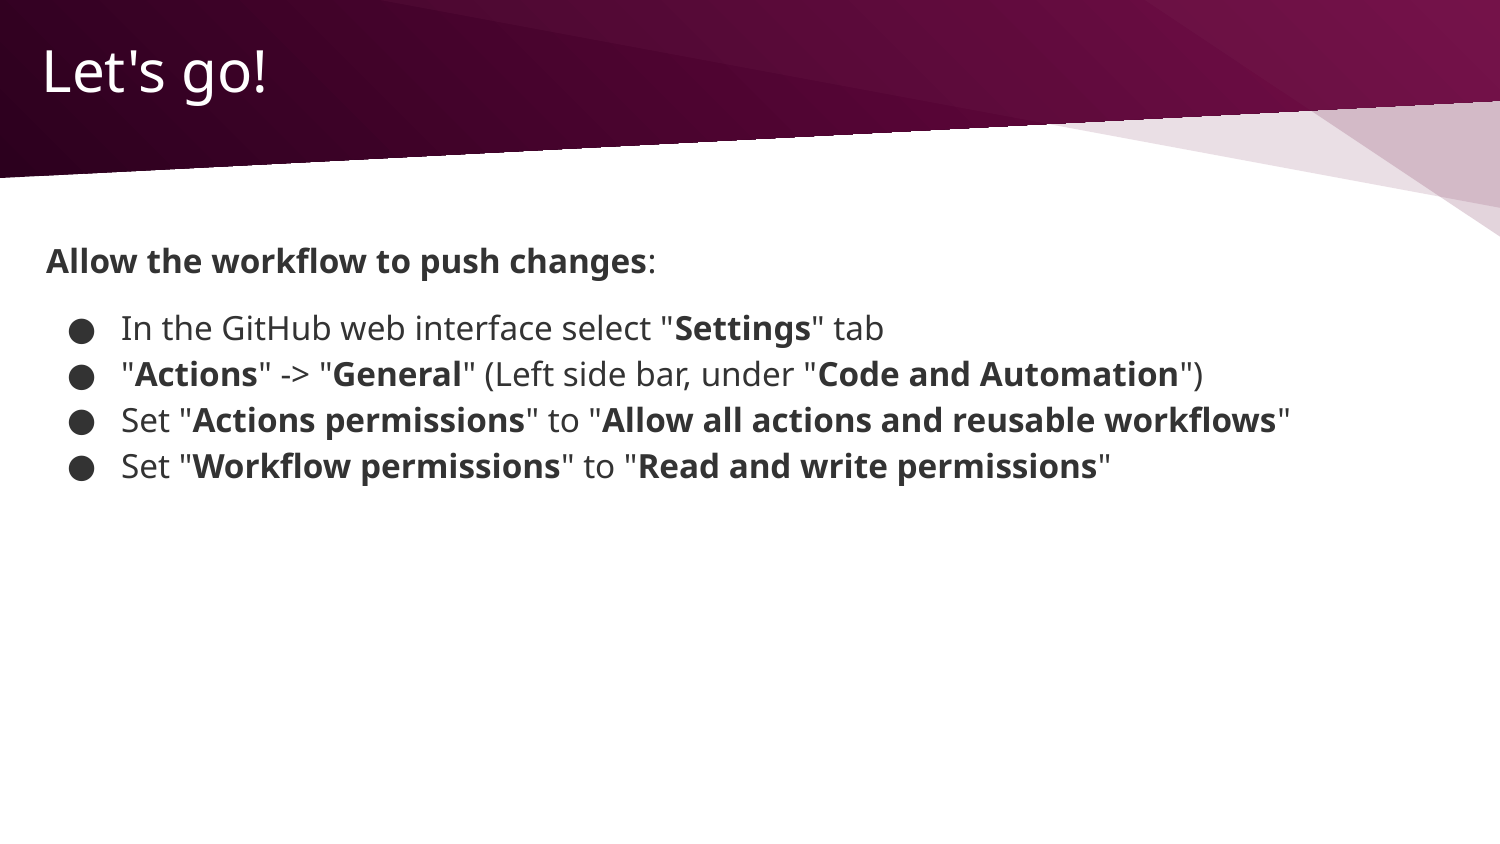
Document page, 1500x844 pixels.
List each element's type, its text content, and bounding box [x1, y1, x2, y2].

list Allow the workflow to push changes: In the GitHub web interface select "Settings" tab "Actions" -> "General" (Left side bar, under "Code and Automation") Set "Actions permissions" to "Allow all actions and reusable workflows" Set "Workflow permissions" to "Read and write permissions" [35, 229, 1324, 789]
title Let's go! [41, 5, 1336, 134]
